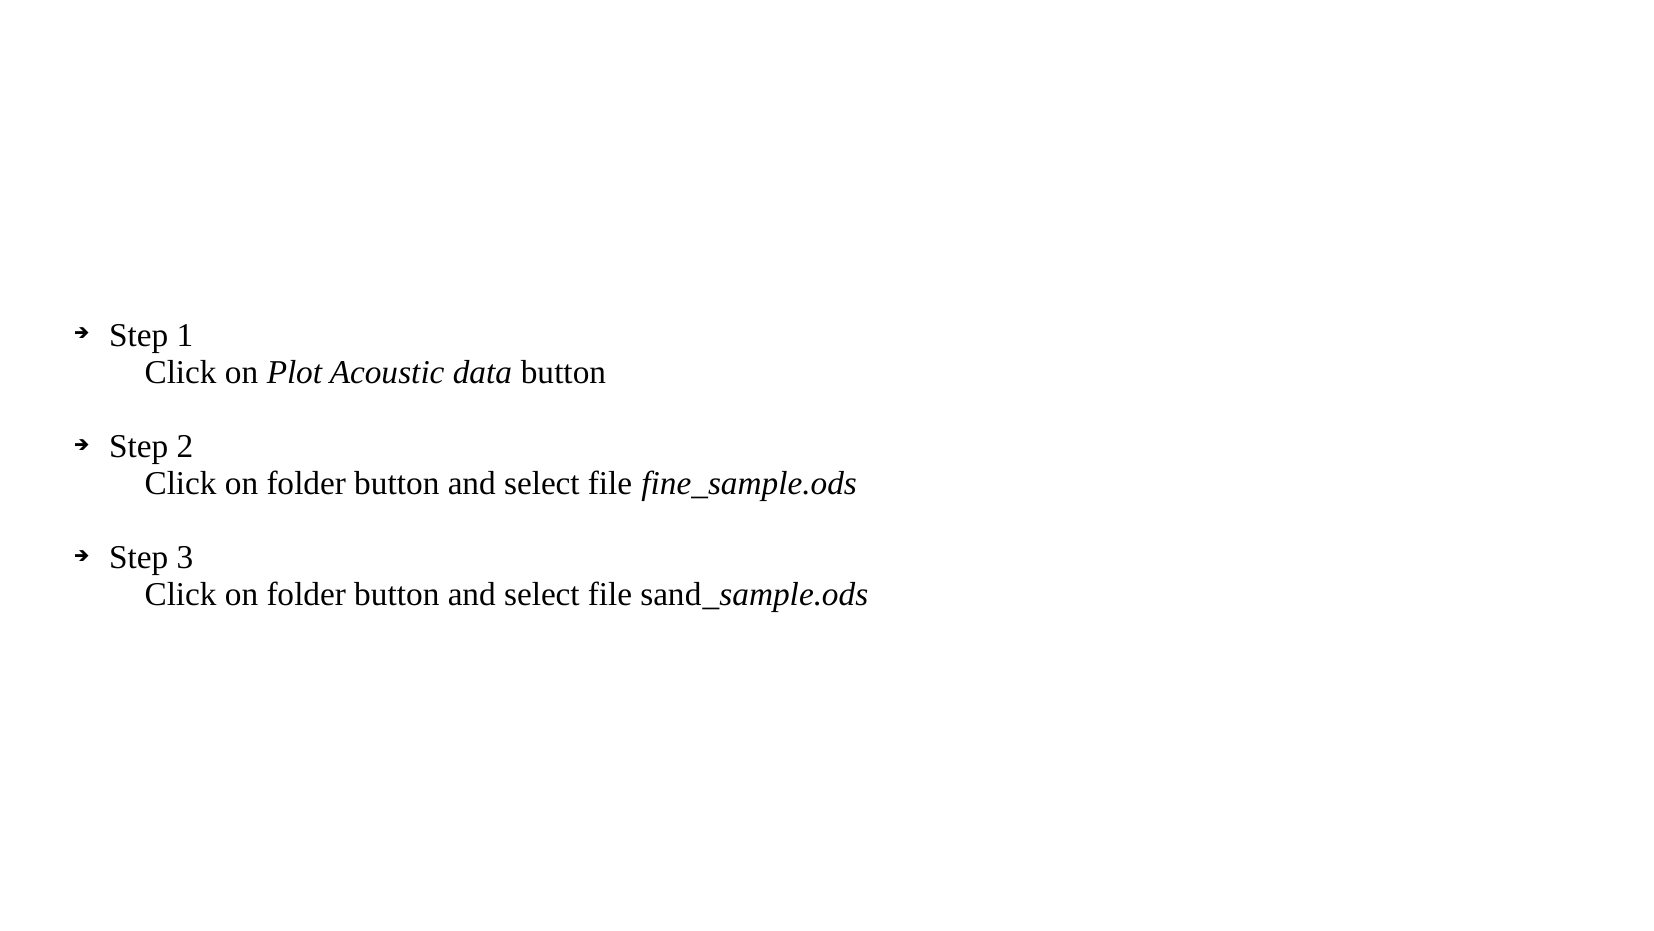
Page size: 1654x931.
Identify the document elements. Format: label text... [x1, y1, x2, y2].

text_box Step 1 Click on Plot Acoustic data button Step 2 Click on folder button and select file fine_sample.ods Step 3 Click on folder button and select file sand_sample.ods [59, 309, 1595, 621]
